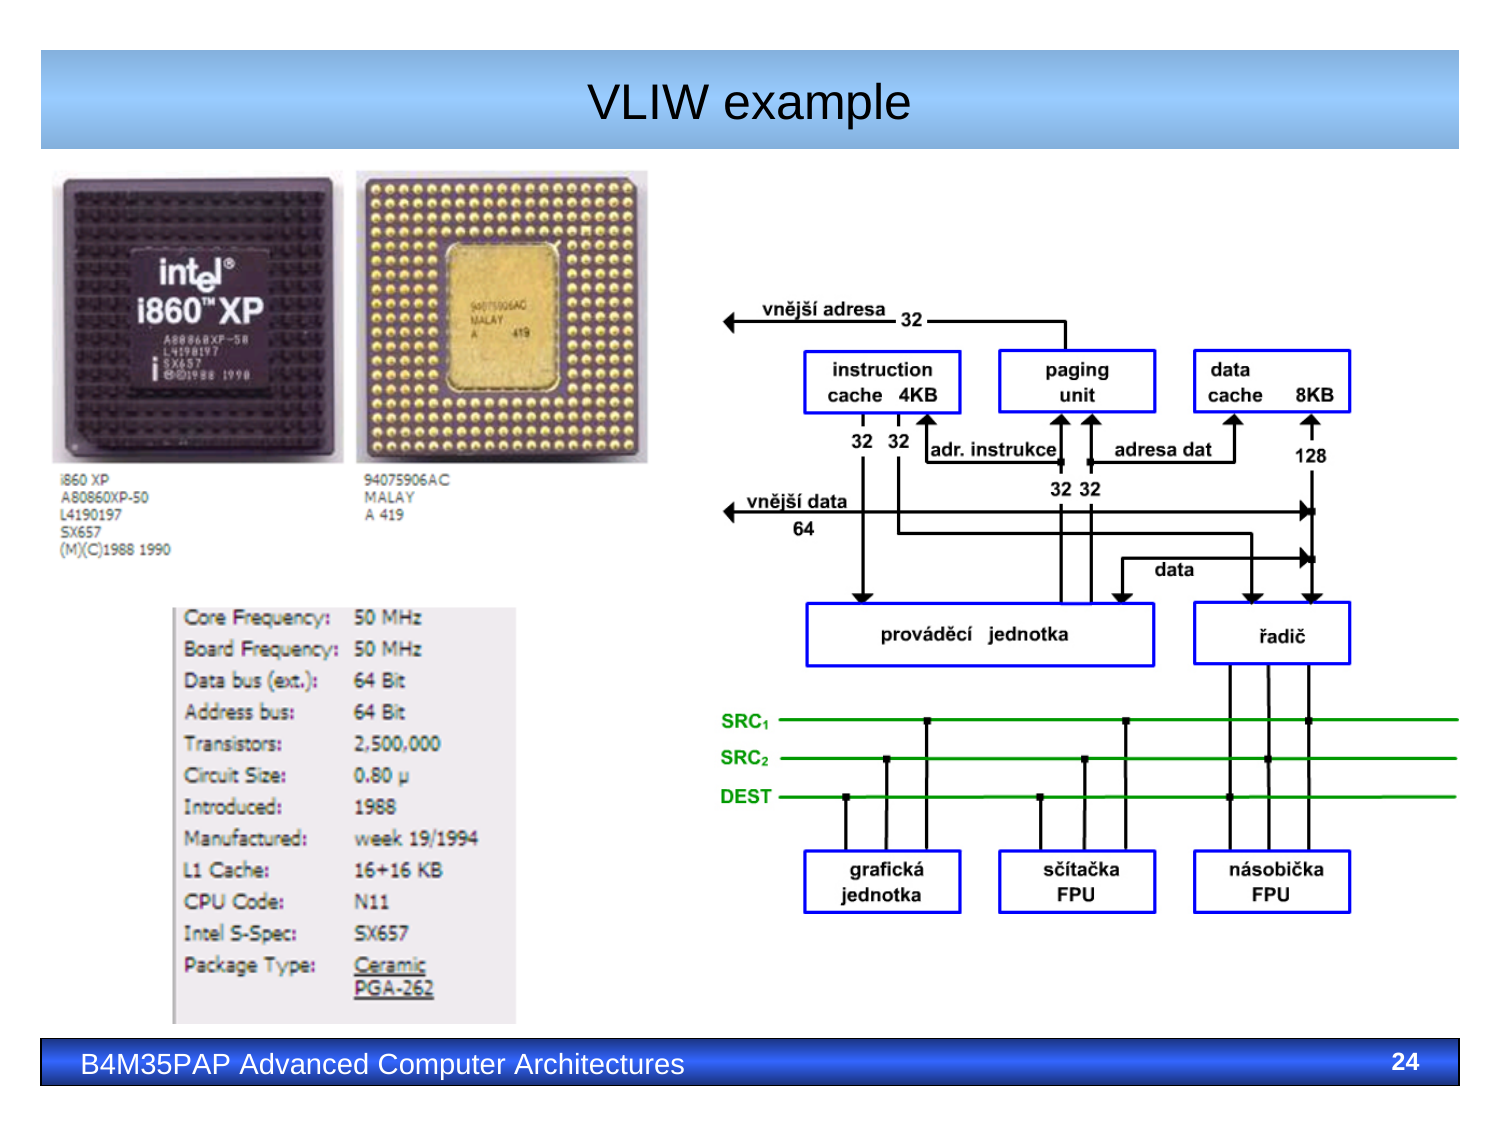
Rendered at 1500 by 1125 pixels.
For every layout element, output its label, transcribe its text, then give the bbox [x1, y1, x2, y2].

picture [162, 597, 520, 1024]
picture [714, 294, 1459, 914]
title VLIW example [41, 50, 1459, 149]
picture [41, 160, 668, 565]
